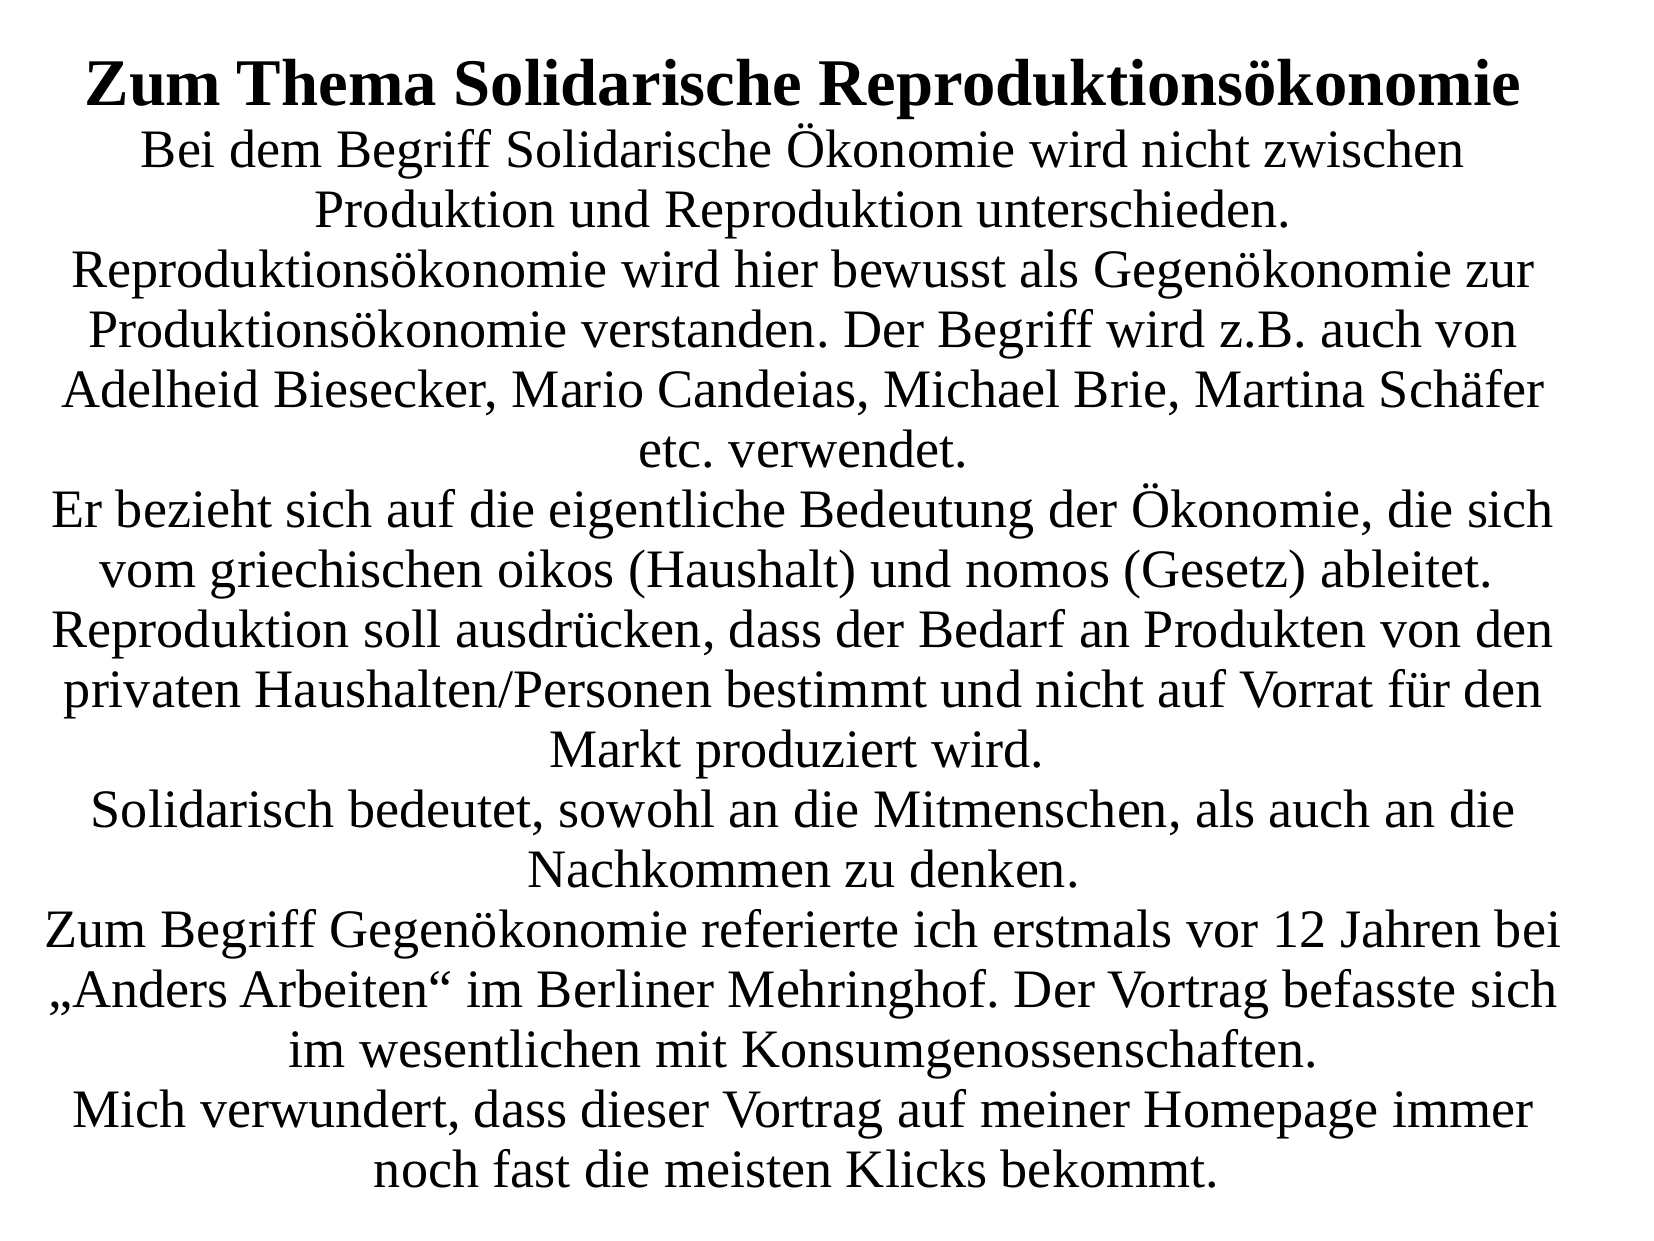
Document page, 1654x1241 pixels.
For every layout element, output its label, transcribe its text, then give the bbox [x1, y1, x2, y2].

text_box Zum Thema Solidarische Reproduktionsökonomie Bei dem Begriff Solidarische Ökonomie wird nicht zwischen Produktion und Reproduktion unterschieden. Reproduktionsökonomie wird hier bewusst als Gegenökonomie zur Produktionsökonomie verstanden. Der Begriff wird z.B. auch von Adelheid Biesecker, Mario Candeias, Michael Brie, Martina Schäfer etc. verwendet. Er bezieht sich auf die eigentliche Bedeutung der Ökonomie, die sich vom griechischen oikos (Haushalt) und nomos (Gesetz) ableitet. Reproduktion soll ausdrücken, dass der Bedarf an Produkten von den privaten Haushalten/Personen bestimmt und nicht auf Vorrat für den Markt produziert wird. Solidarisch bedeutet, sowohl an die Mitmenschen, als auch an die Nachkommen zu denken. Zum Begriff Gegenökonomie referierte ich erstmals vor 12 Jahren bei „Anders Arbeiten“ im Berliner Mehringhof. Der Vortrag befasste sich im wesentlichen mit Konsumgenossenschaften. Mich verwundert, dass dieser Vortrag auf meiner Homepage immer noch fast die meisten Klicks bekommt. [29, 38, 1624, 1208]
